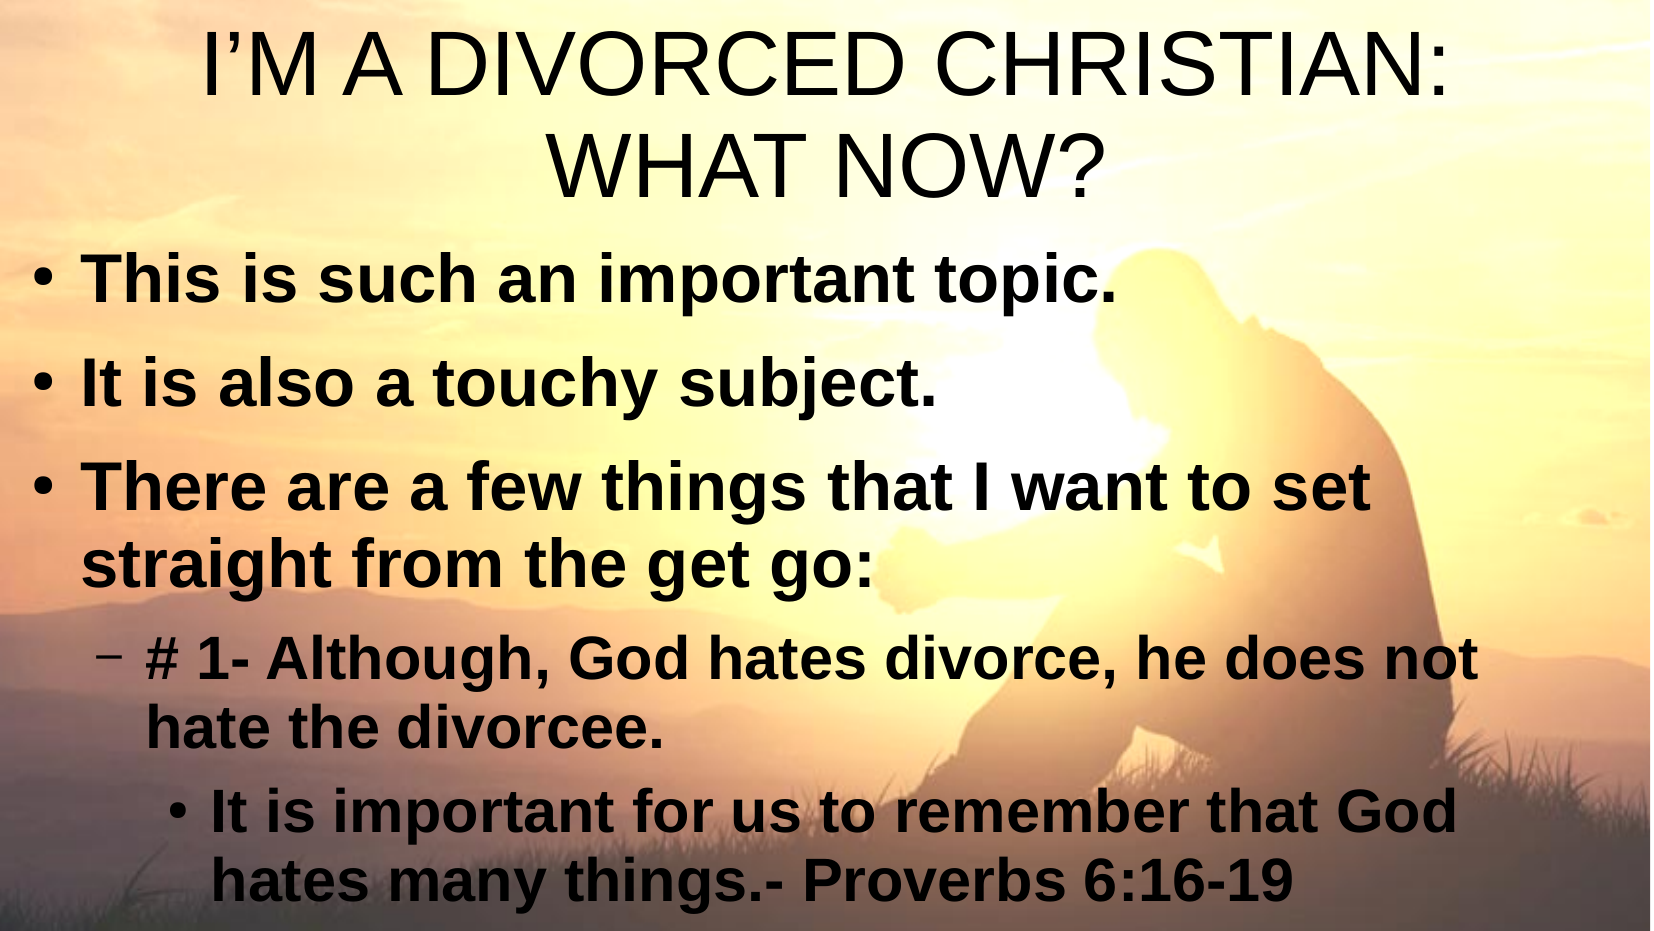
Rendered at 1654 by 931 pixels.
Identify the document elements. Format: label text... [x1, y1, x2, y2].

title I’M A DIVORCED CHRISTIAN: WHAT NOW? [82, 12, 1571, 218]
list This is such an important topic. It is also a touchy subject. There are a few things that I want to set straight from the get go: # 1- Although, God hates divorce, he does not hate the divorcee. It is important for us to remember that God hates many things.- Proverbs 6:16-19 [15, 240, 1621, 916]
picture [0, 0, 1651, 931]
